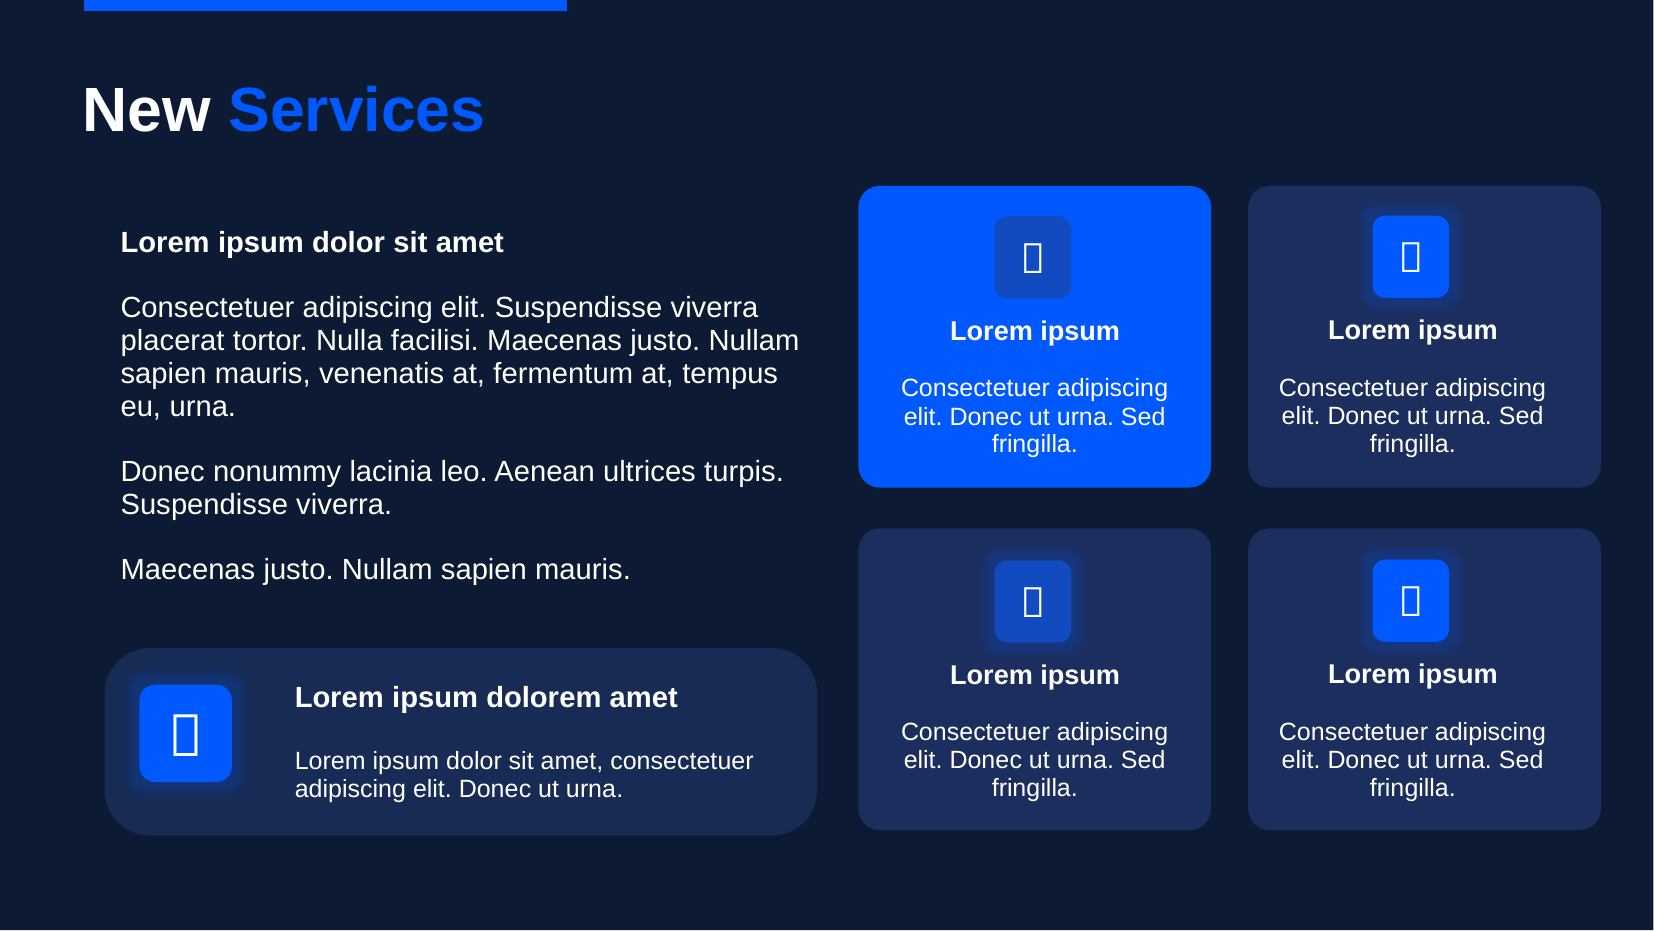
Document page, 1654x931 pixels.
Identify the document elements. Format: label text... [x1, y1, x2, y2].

text_box  [994, 560, 1072, 643]
text_box  [1372, 215, 1450, 298]
text_box [858, 528, 1212, 831]
text_box [1248, 185, 1601, 488]
text_box [858, 185, 1212, 488]
text_box Lorem ipsum Consectetuer adipiscing elit. Donec ut urna. Sed fringilla. [1228, 659, 1562, 826]
text_box [1248, 528, 1601, 831]
text_box Lorem ipsum Consectetuer adipiscing elit. Donec ut urna. Sed fringilla. [850, 315, 1184, 482]
text_box Lorem ipsum Consectetuer adipiscing elit. Donec ut urna. Sed fringilla. [1228, 315, 1562, 482]
text_box  [139, 684, 232, 783]
text_box [104, 648, 818, 836]
text_box Lorem ipsum Consectetuer adipiscing elit. Donec ut urna. Sed fringilla. [850, 659, 1184, 826]
text_box  [994, 216, 1072, 299]
text_box  [1372, 559, 1450, 642]
text_box Lorem ipsum dolor sit amet Consectetuer adipiscing elit. Suspendisse viverra placerat tortor. Nulla facilisi. Maecenas justo. Nullam sapien mauris, venenatis at, fermentum at, tempus eu, urna. Donec nonummy lacinia leo. Aenean ultrices turpis. Suspendisse viverra. Maecenas justo. Nullam sapien mauris. [85, 225, 826, 638]
title New Services [82, 75, 1576, 188]
text_box Lorem ipsum dolorem amet Lorem ipsum dolor sit amet, consectetuer adipiscing elit. Donec ut urna. [259, 681, 782, 803]
